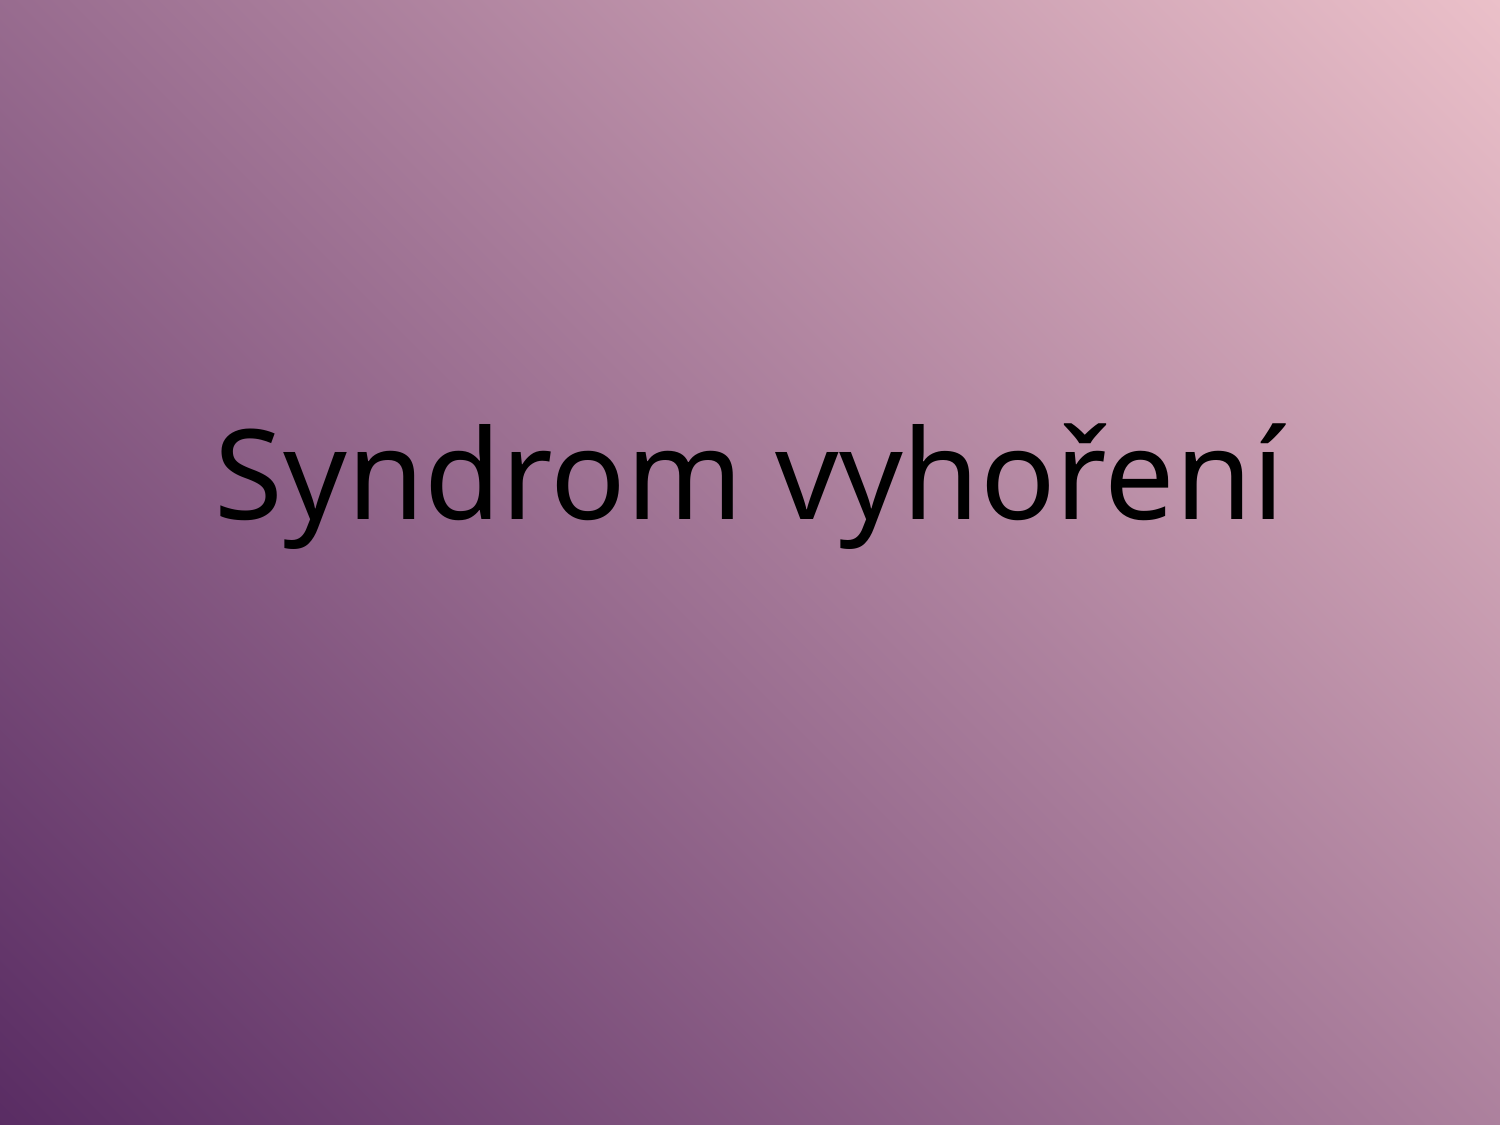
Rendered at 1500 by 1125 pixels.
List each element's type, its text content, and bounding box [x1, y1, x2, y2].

title Syndrom vyhoření [112, 349, 1388, 591]
